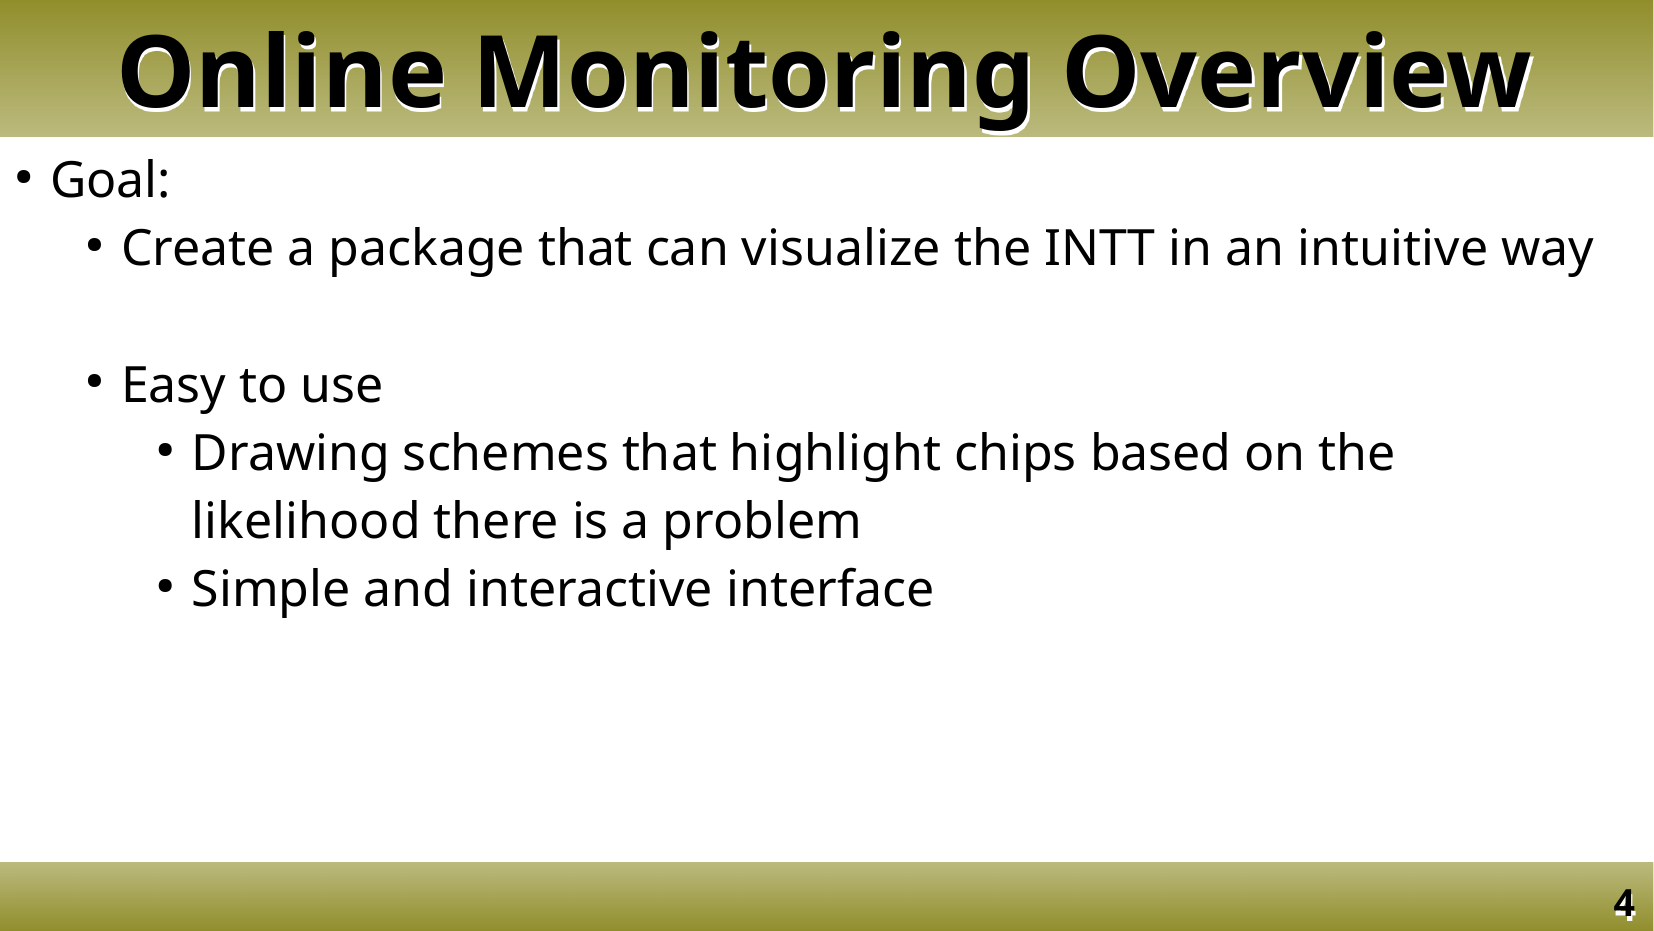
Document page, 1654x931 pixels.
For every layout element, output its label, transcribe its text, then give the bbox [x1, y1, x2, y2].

text_box [0, 862, 1654, 931]
text_box Online Monitoring Overview [0, 0, 1651, 136]
text_box Goal: Create a package that can visualize the INTT in an intuitive way Easy to use Drawing schemes that highlight chips based on the likelihood there is a problem Simple and interactive interface [0, 136, 1654, 862]
text_box 4 [825, 864, 1651, 931]
